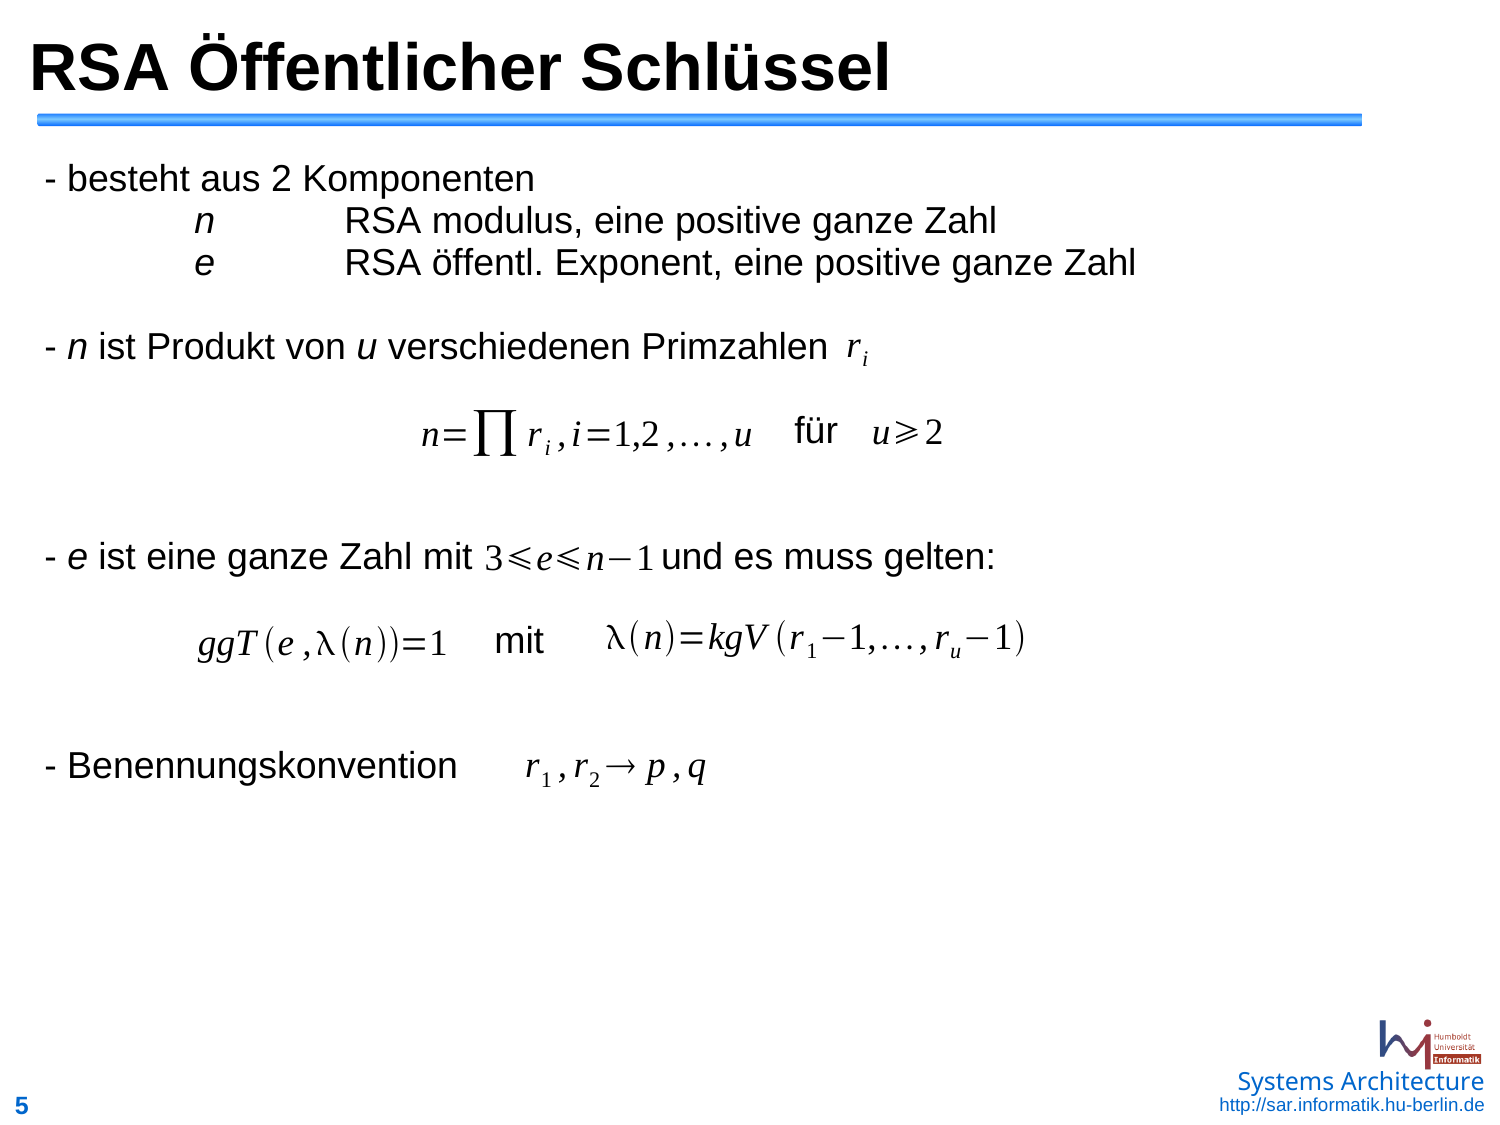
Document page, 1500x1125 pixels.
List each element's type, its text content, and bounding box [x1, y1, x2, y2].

picture [1376, 1016, 1483, 1071]
chart [517, 744, 712, 793]
chart [413, 407, 758, 461]
chart [478, 537, 661, 580]
title RSA Öffentlicher Schlüssel [29, 19, 1500, 115]
chart [598, 616, 1032, 665]
chart [188, 622, 455, 666]
chart [865, 411, 950, 454]
chart [838, 324, 875, 373]
text_box - besteht aus 2 Komponenten n RSA modulus, eine positive ganze Zahl e RSA öffentl. Exponent, eine positive ganze Zahl - n ist Produkt von u verschiedenen Primzahlen für - e ist eine ganze Zahl mit und es muss gelten: mit - Benennungskonvention [29, 149, 1270, 857]
